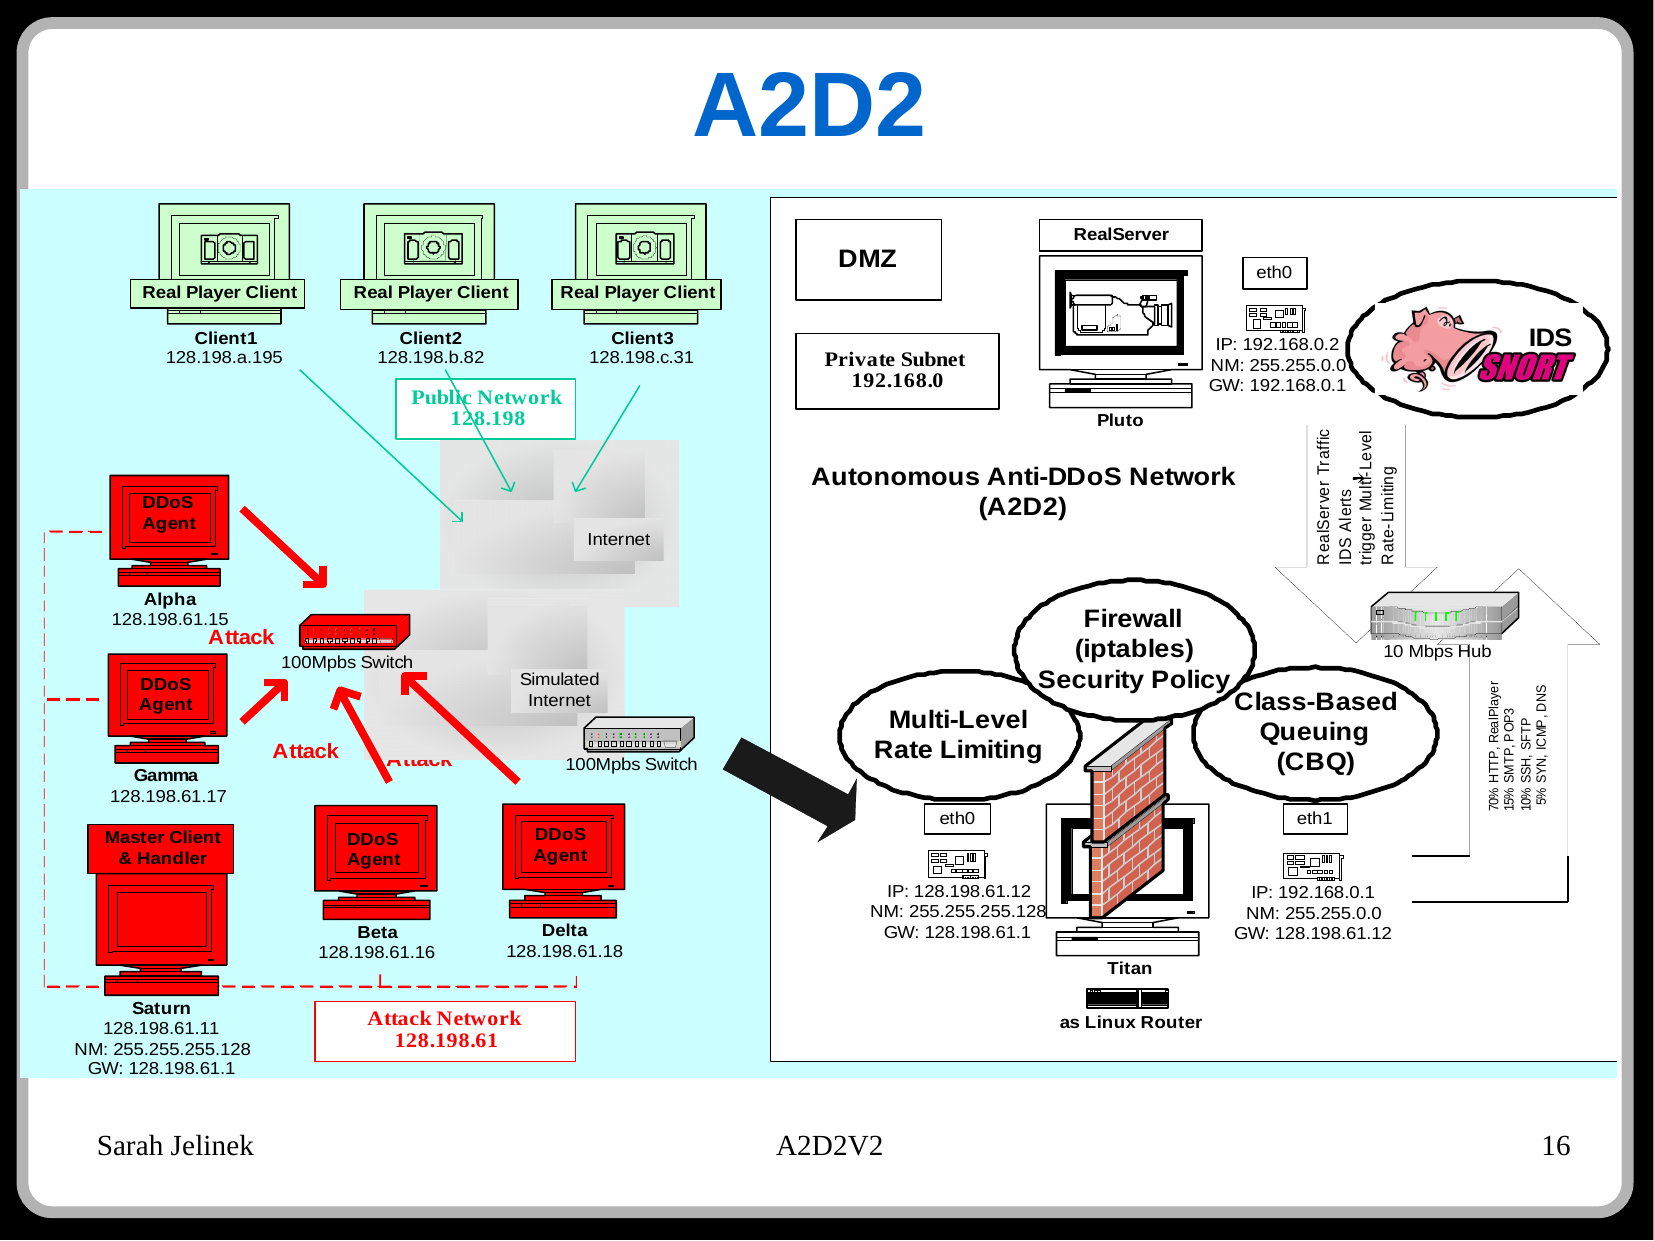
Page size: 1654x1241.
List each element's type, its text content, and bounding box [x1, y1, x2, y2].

title A2D2 [67, 40, 1577, 160]
chart [0, 160, 1654, 1134]
